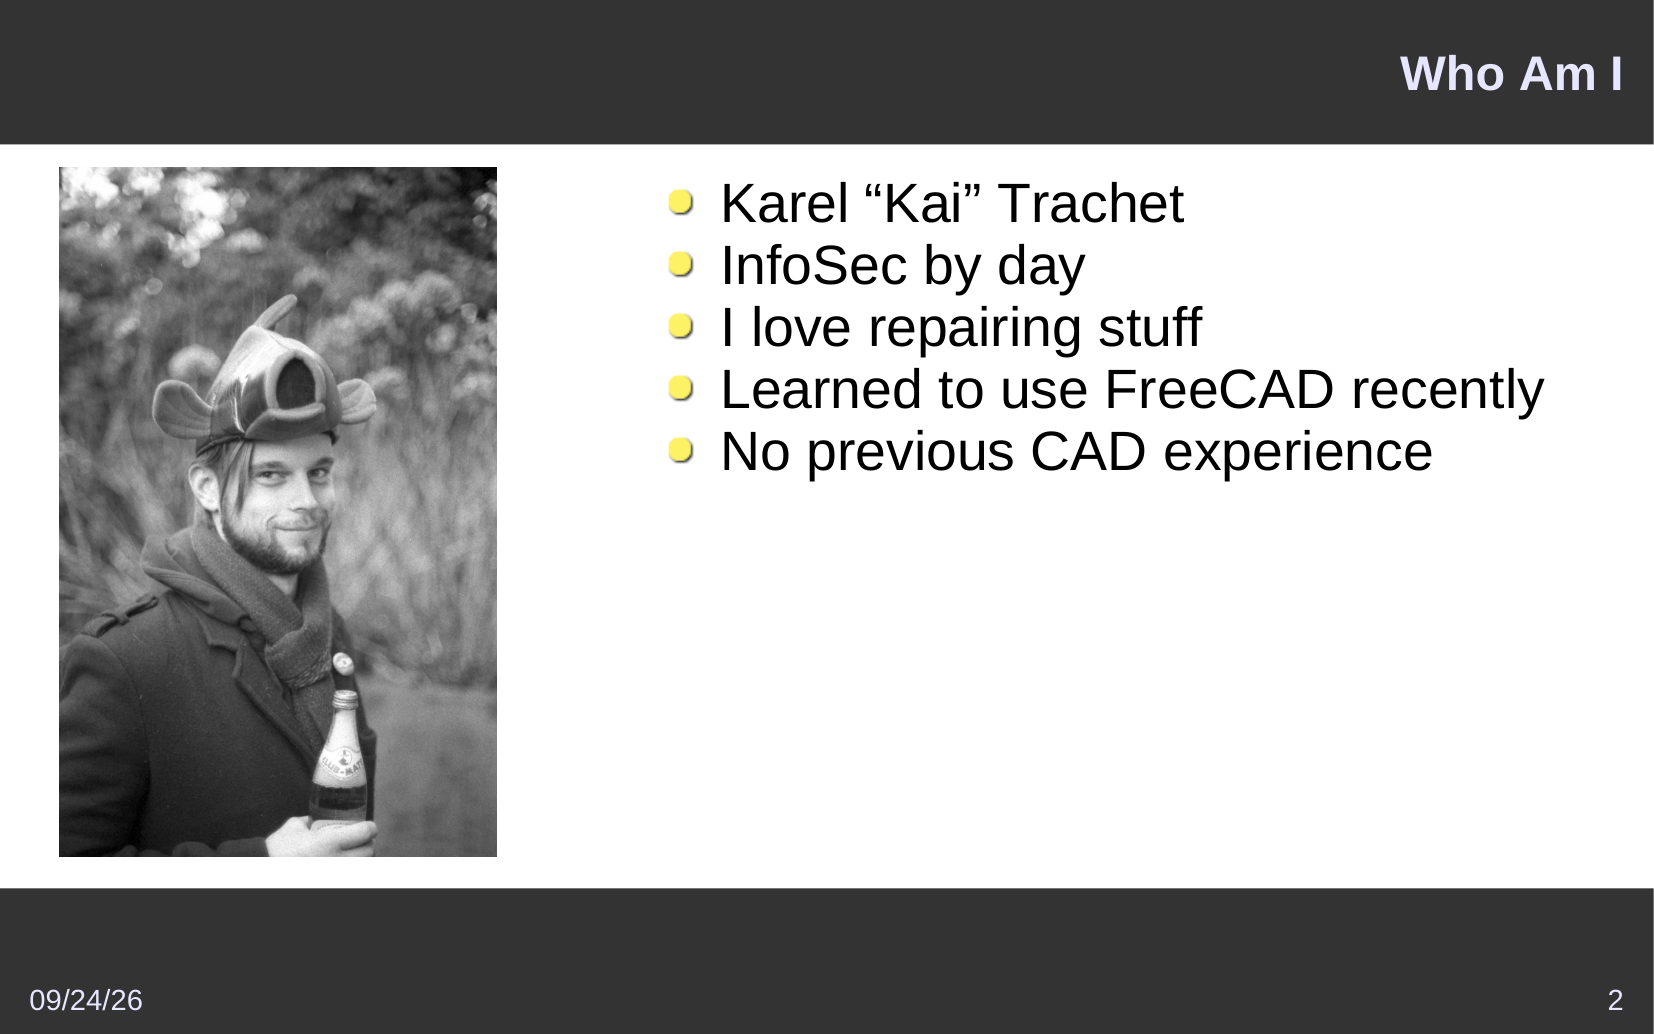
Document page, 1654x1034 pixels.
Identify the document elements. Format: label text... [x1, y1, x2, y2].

title Who Am I [29, 24, 1624, 123]
list Karel “Kai” Trachet InfoSec by day I love repairing stuff Learned to use FreeCAD recently No previous CAD experience [649, 172, 1625, 862]
picture [0, 0, 1654, 1034]
